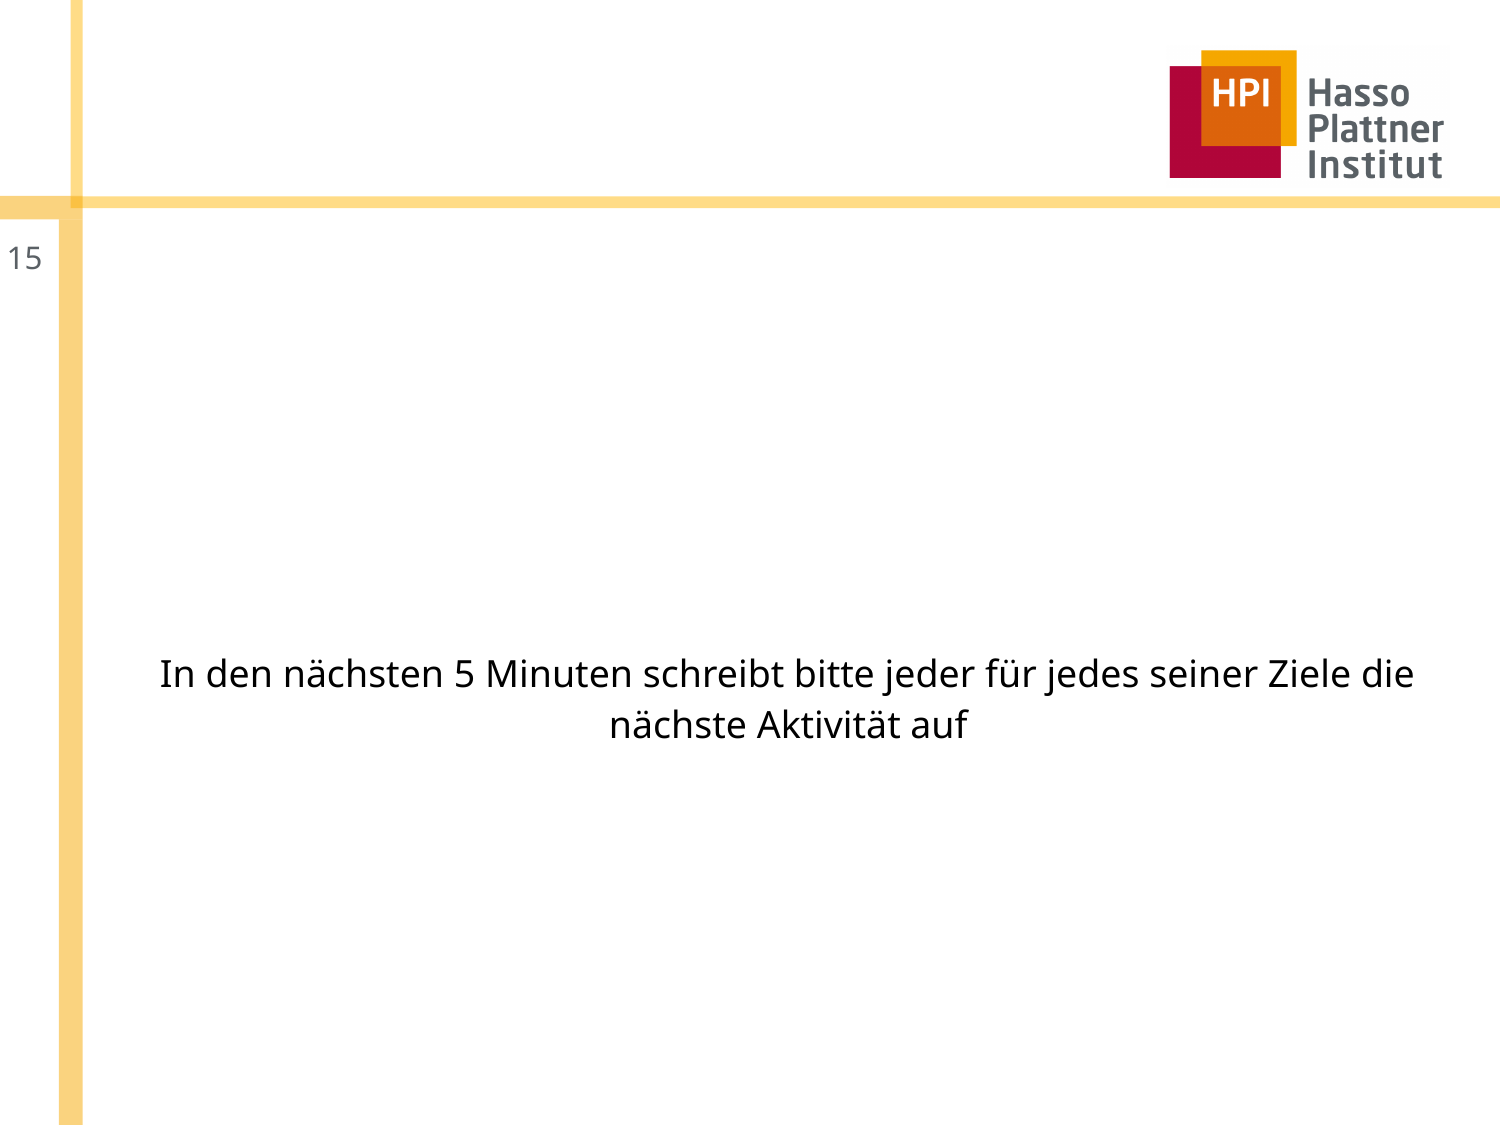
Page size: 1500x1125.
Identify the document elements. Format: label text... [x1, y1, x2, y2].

subtitle In den nächsten 5 Minuten schreibt bitte jeder für jedes seiner Ziele die nächste Aktivität auf [117, 333, 1459, 1063]
